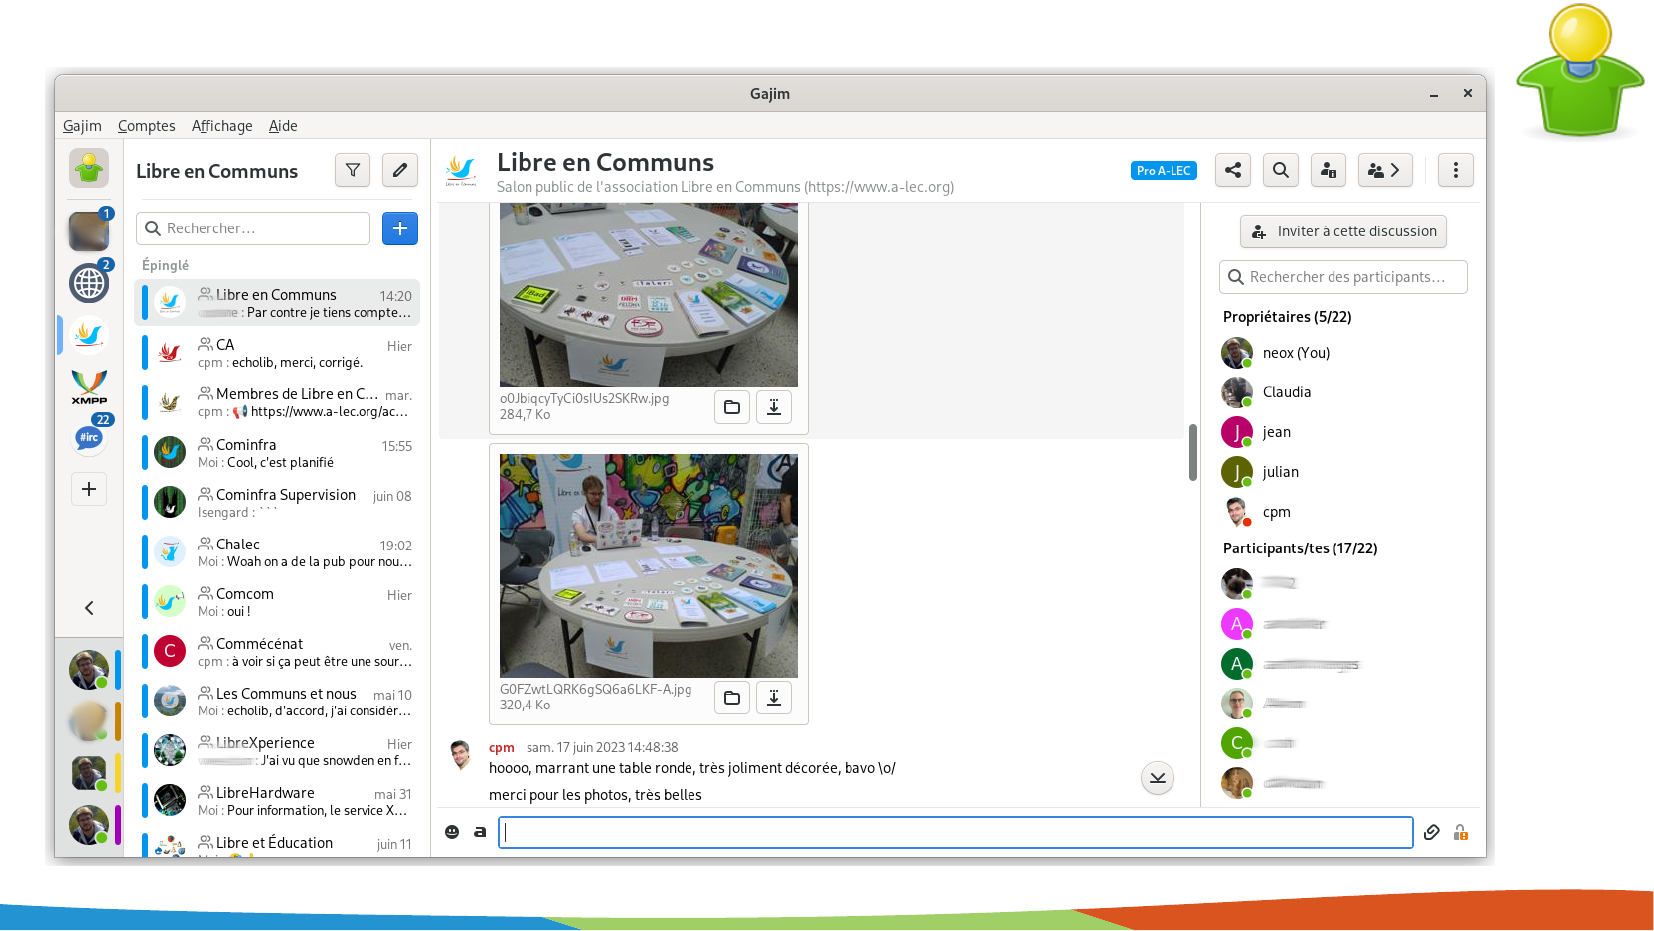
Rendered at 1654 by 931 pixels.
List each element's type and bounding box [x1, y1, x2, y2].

picture [45, 67, 1495, 866]
picture [1505, 0, 1654, 148]
